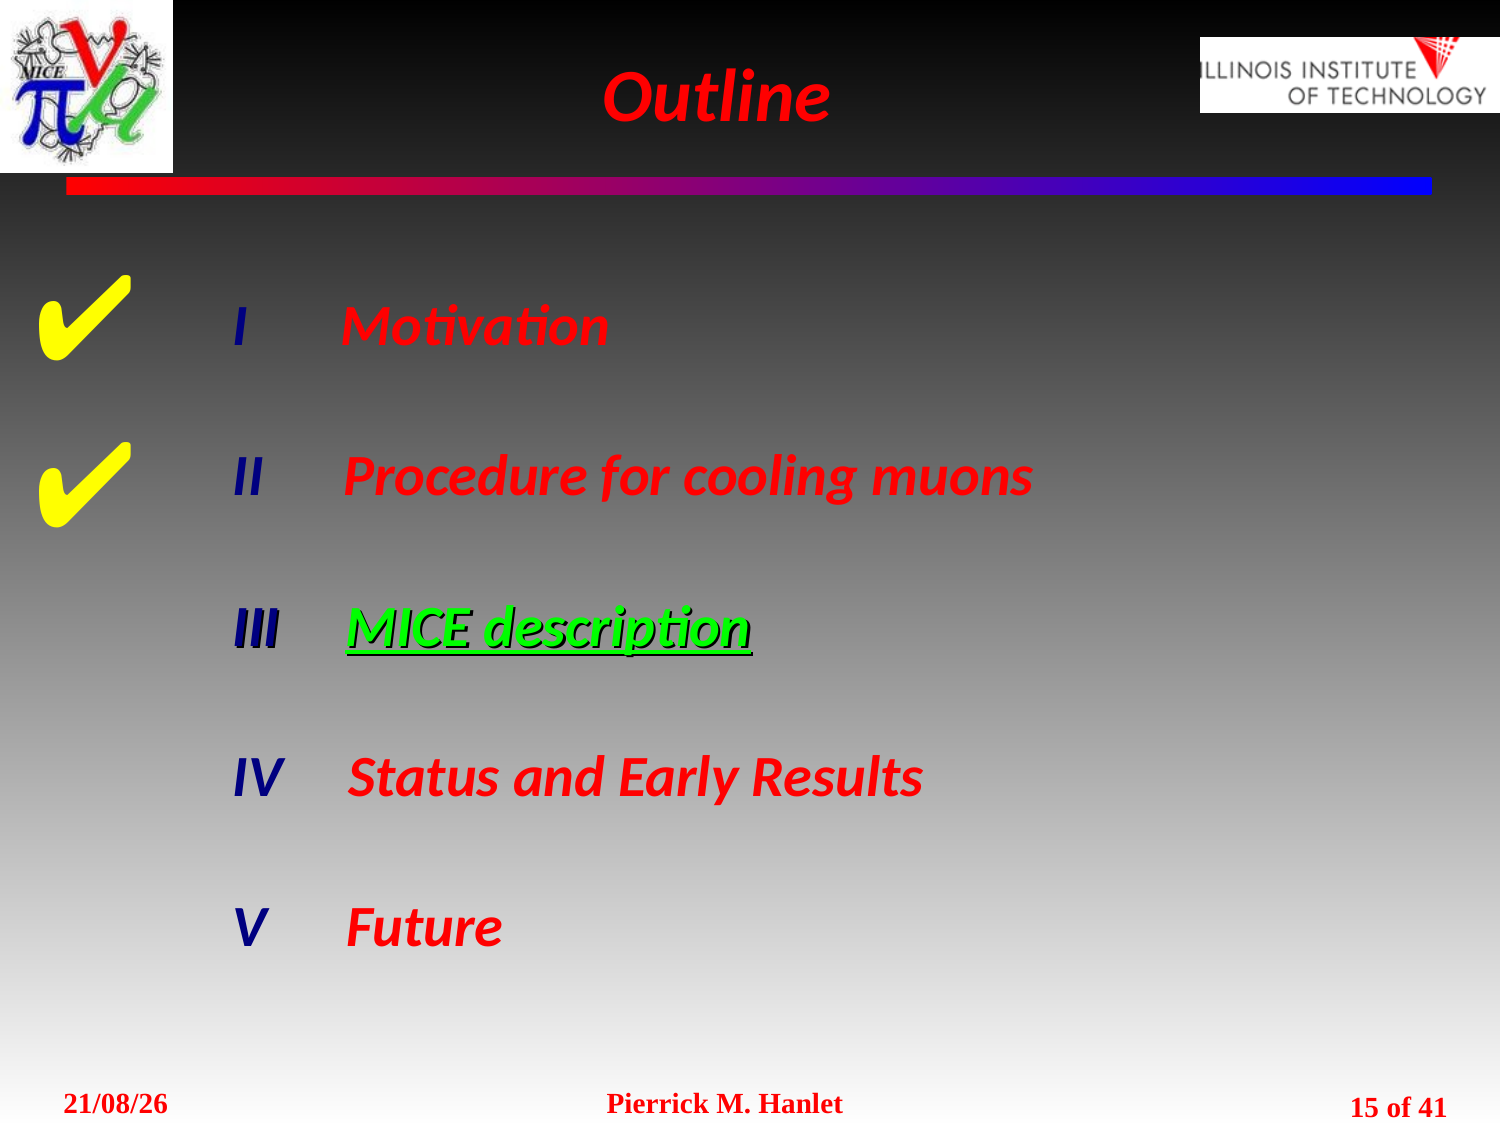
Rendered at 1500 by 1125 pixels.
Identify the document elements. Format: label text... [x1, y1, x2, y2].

title Outline [234, 8, 1200, 181]
picture [1200, 37, 1500, 113]
picture [0, 0, 173, 173]
list Motivation Procedure for cooling muons MICE description Status and Early Results Future [187, 209, 1442, 1044]
text_box [22, 224, 151, 1077]
